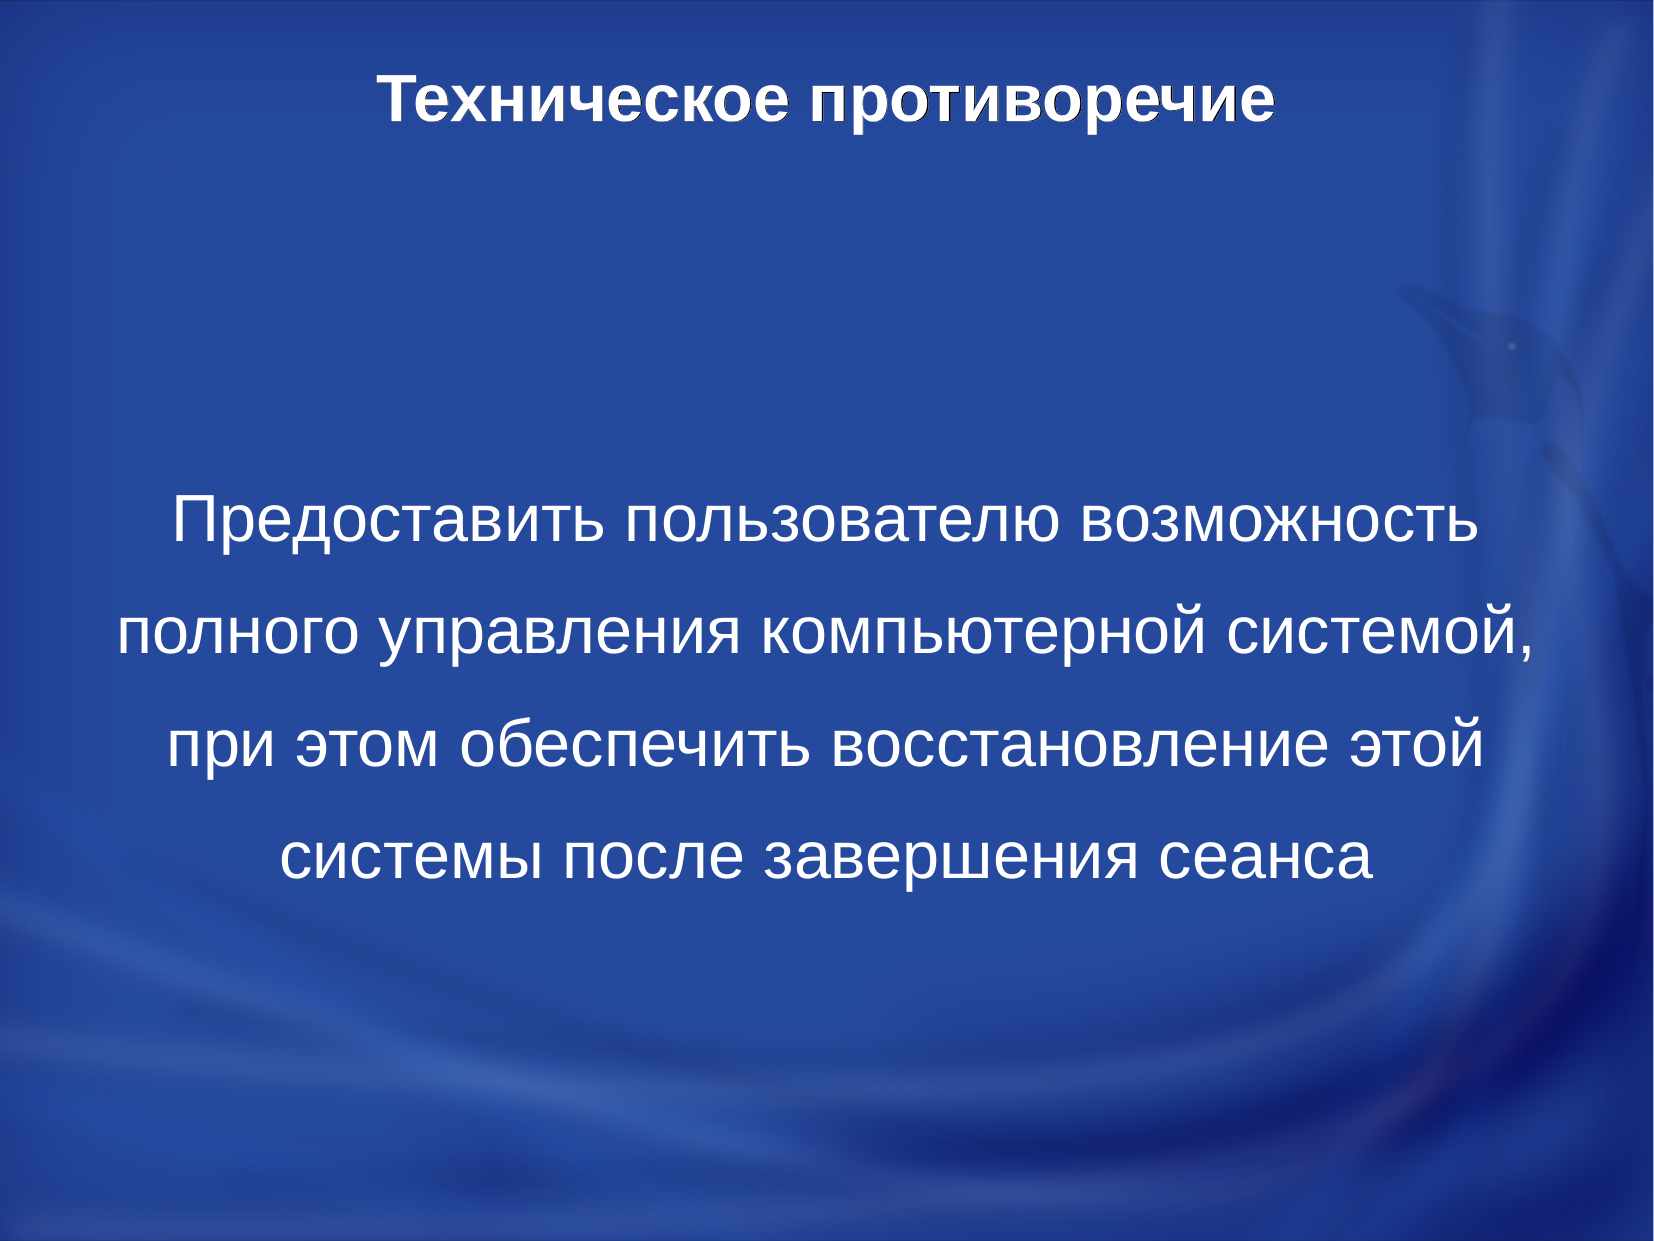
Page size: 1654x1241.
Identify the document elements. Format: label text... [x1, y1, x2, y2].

subtitle Предоставить пользователю возможность полного управления компьютерной системой, при этом обеспечить восстановление этой системы после завершения сеанса [82, 206, 1571, 1182]
title Техническое противоречие [82, 49, 1571, 148]
picture [0, 0, 1654, 1241]
